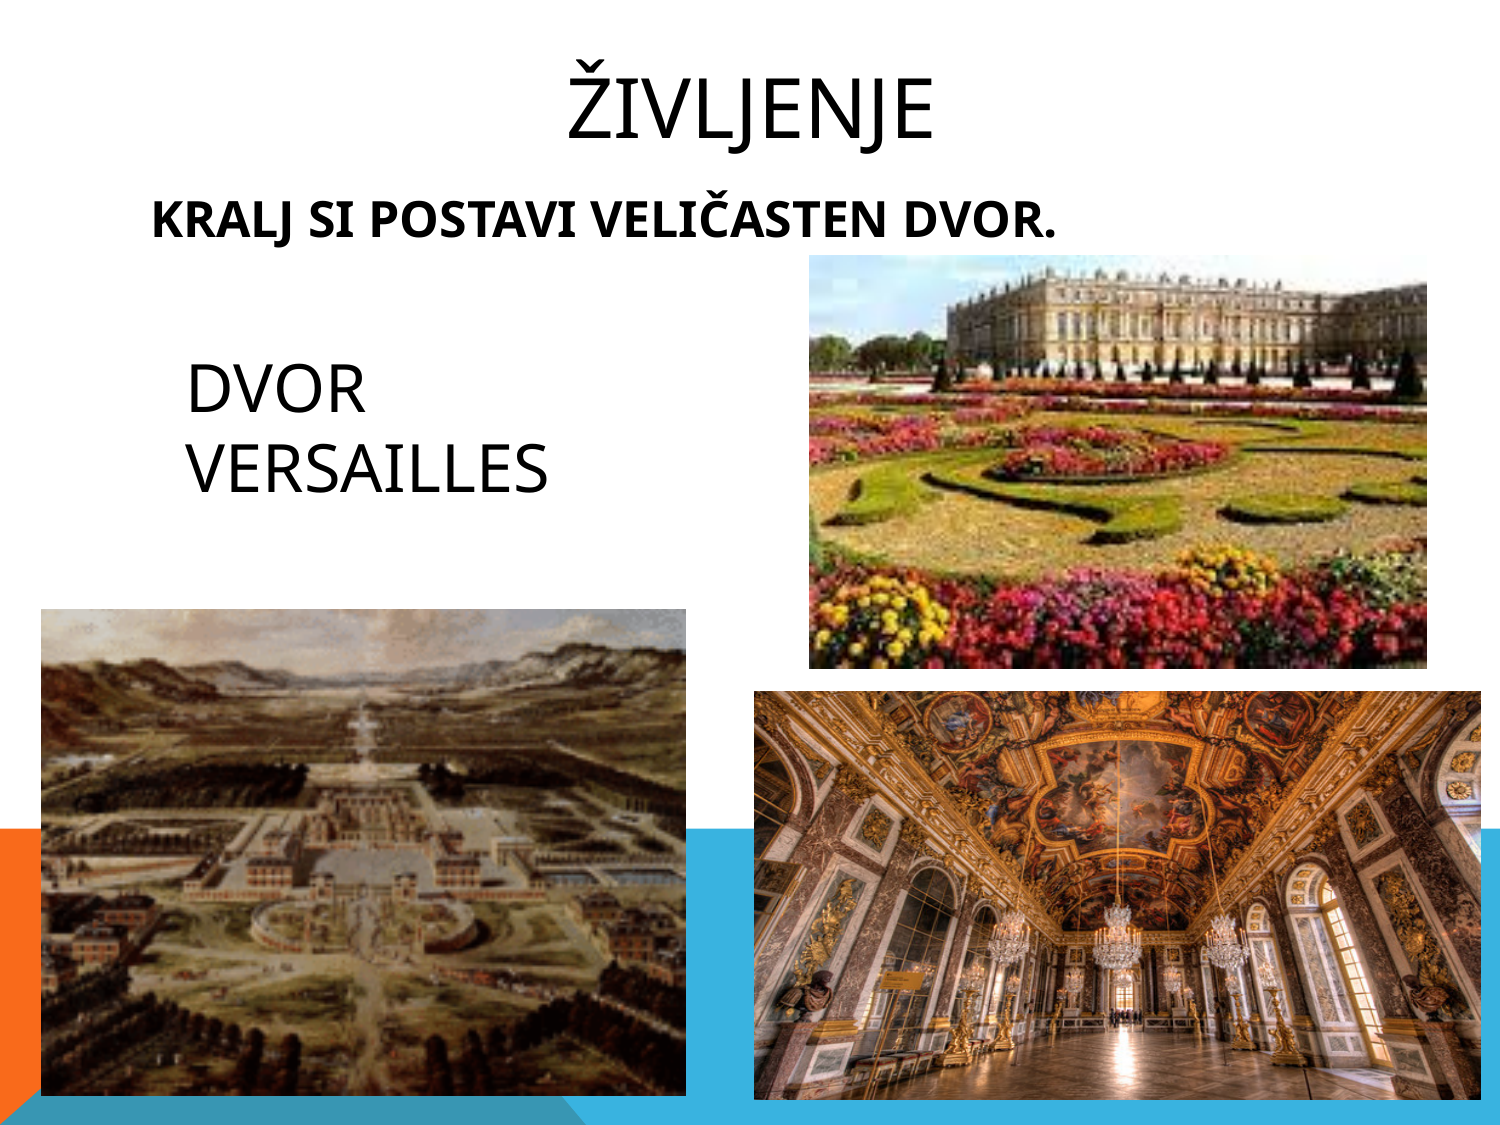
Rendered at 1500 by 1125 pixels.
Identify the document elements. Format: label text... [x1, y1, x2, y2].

picture [754, 691, 1481, 1100]
text_box DVOR VERSAILLES [171, 337, 656, 513]
title ŽIVLJENJE [134, 59, 1369, 150]
list KRALJ SI POSTAVI VELIČASTEN DVOR. [134, 180, 1369, 268]
picture [809, 255, 1427, 669]
picture [41, 609, 686, 1096]
